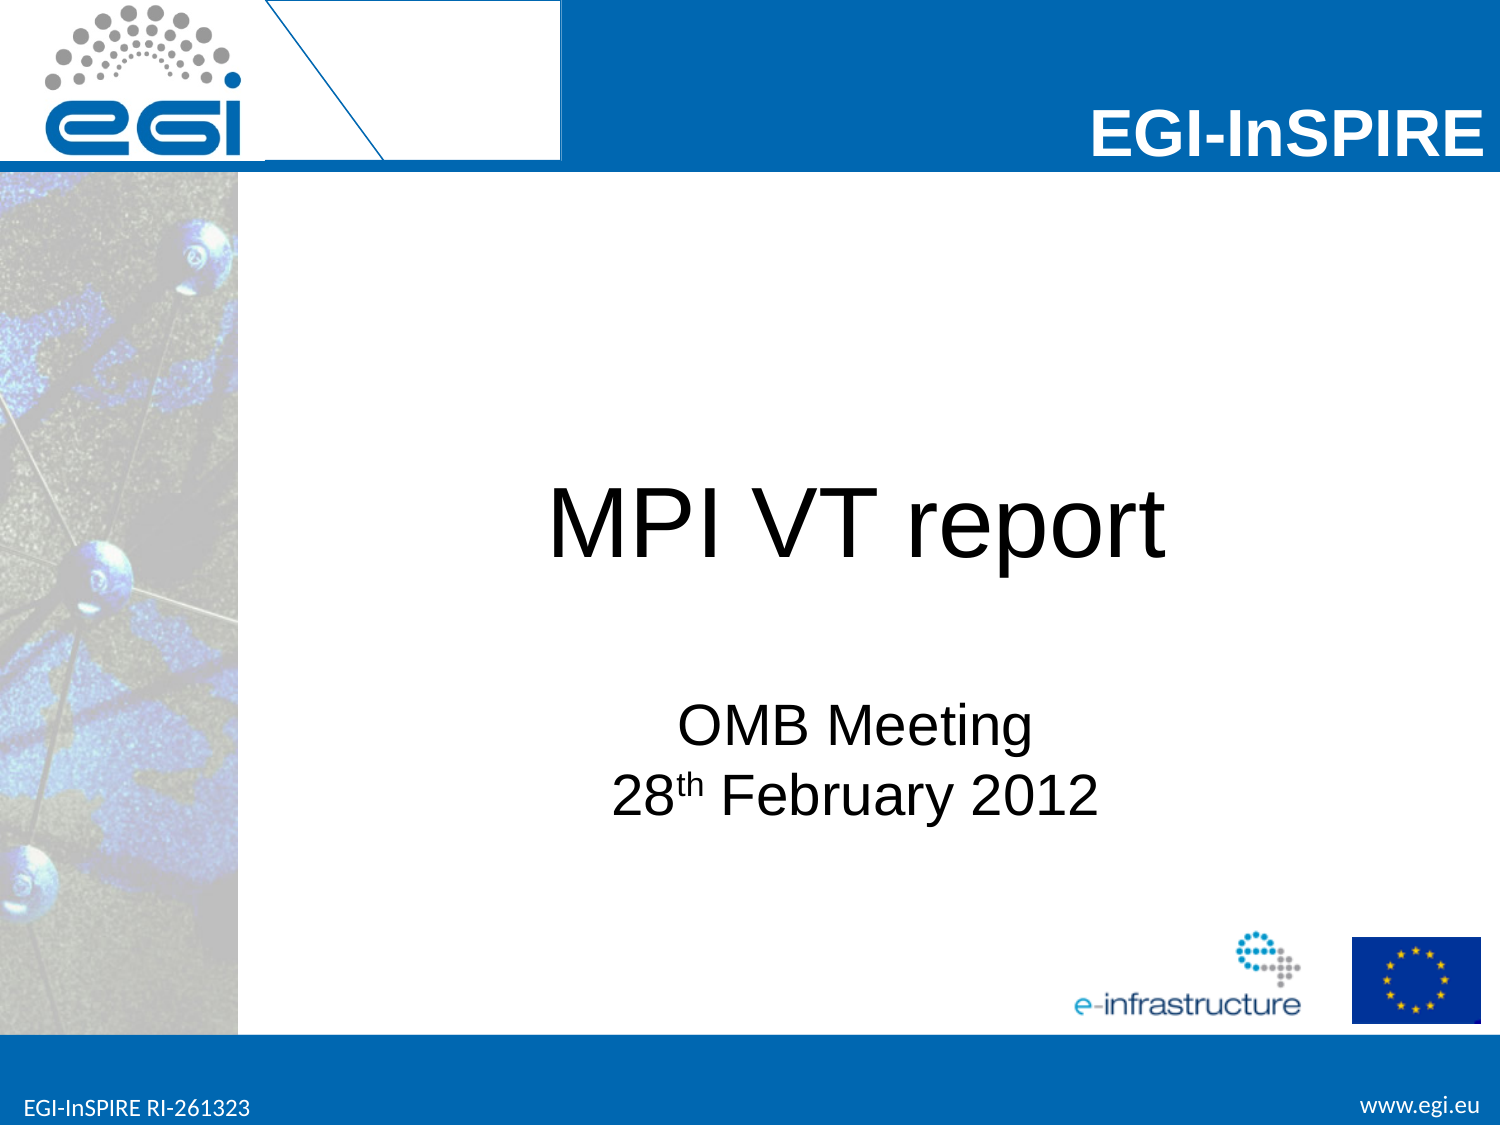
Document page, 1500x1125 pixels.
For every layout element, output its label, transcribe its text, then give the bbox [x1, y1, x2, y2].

list [371, 637, 1329, 858]
picture [1352, 937, 1481, 1024]
picture [1069, 925, 1307, 1022]
picture [0, 0, 265, 161]
picture [0, 172, 238, 1034]
title MPI VT report OMB Meeting 28th February 2012 [265, 450, 1447, 857]
